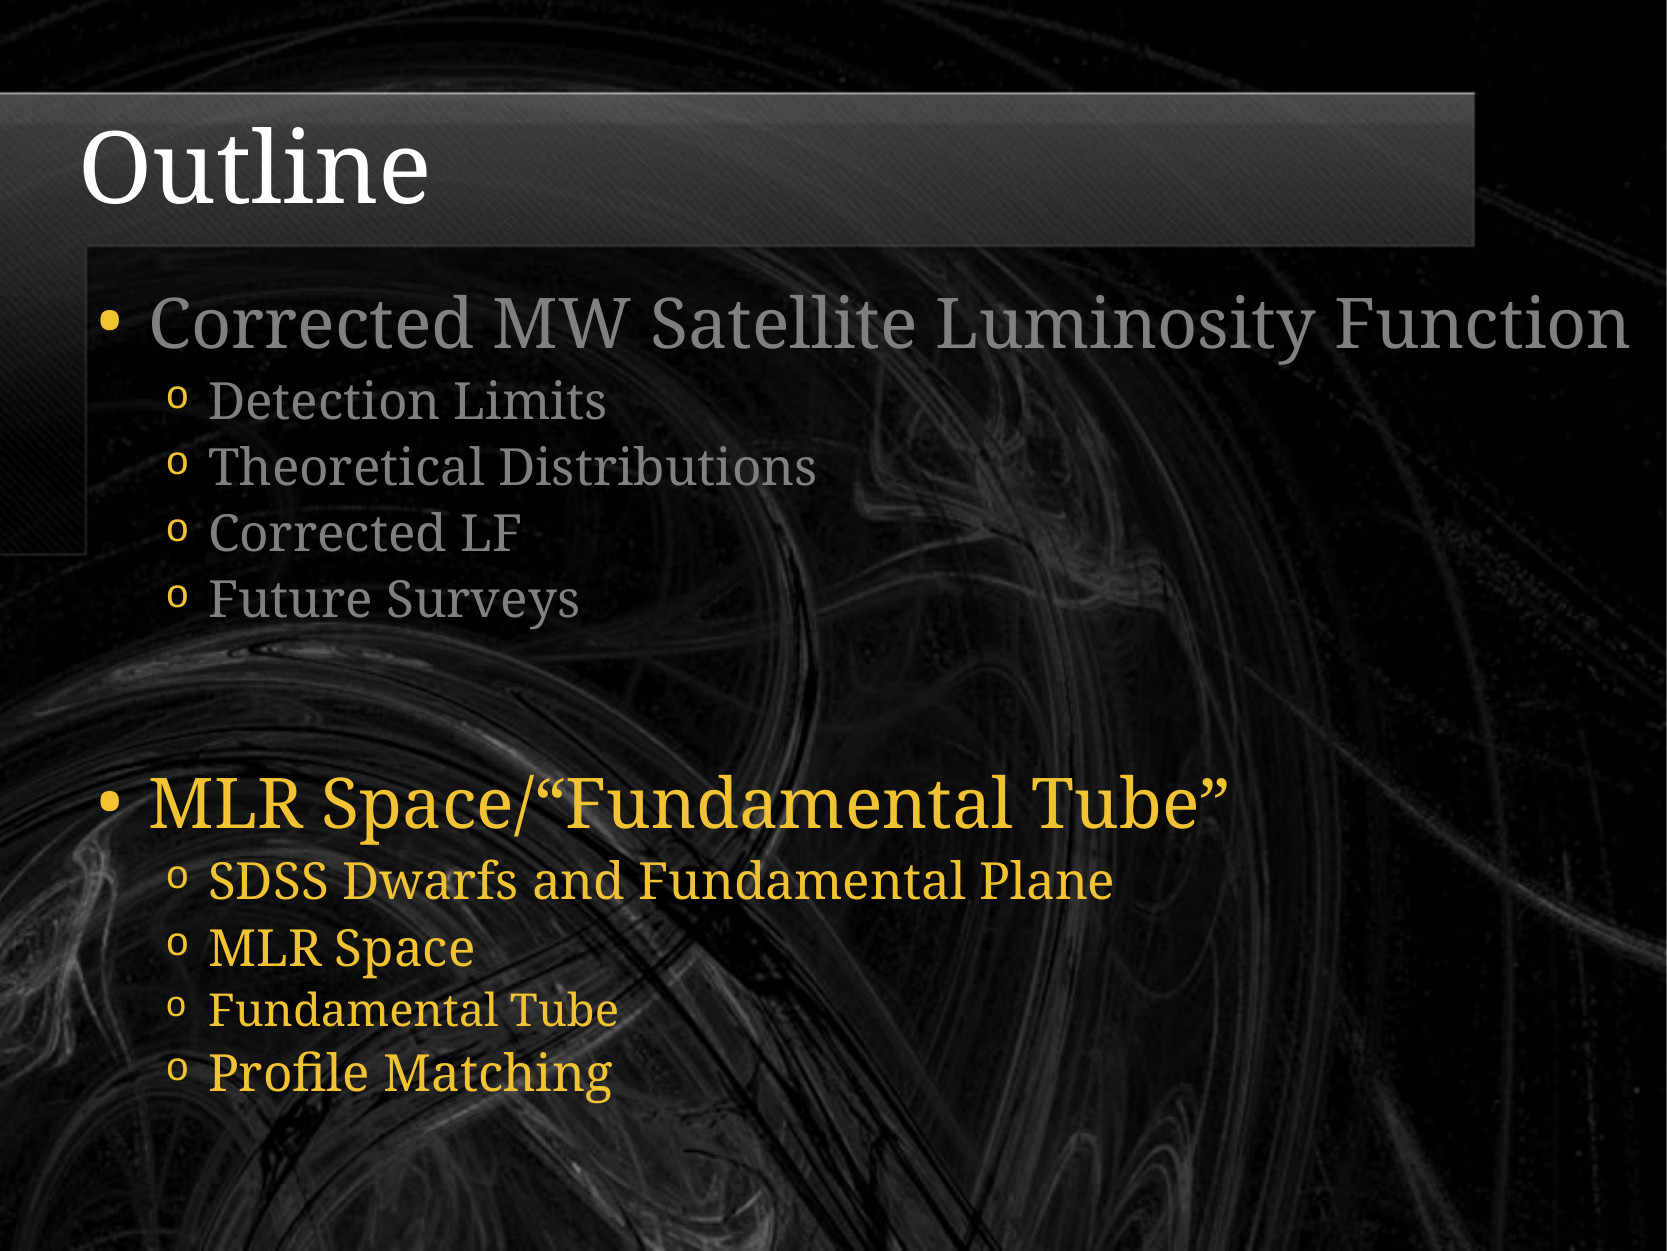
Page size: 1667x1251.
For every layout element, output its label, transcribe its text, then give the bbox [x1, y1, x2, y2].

picture [0, 0, 1667, 1251]
title Outline [78, 99, 1665, 250]
list Corrected MW Satellite Luminosity Function Detection Limits Theoretical Distributions Corrected LF Future Surveys MLR Space/“Fundamental Tube” SDSS Dwarfs and Fundamental Plane MLR Space Fundamental Tube Profile Matching [80, 276, 1667, 1177]
